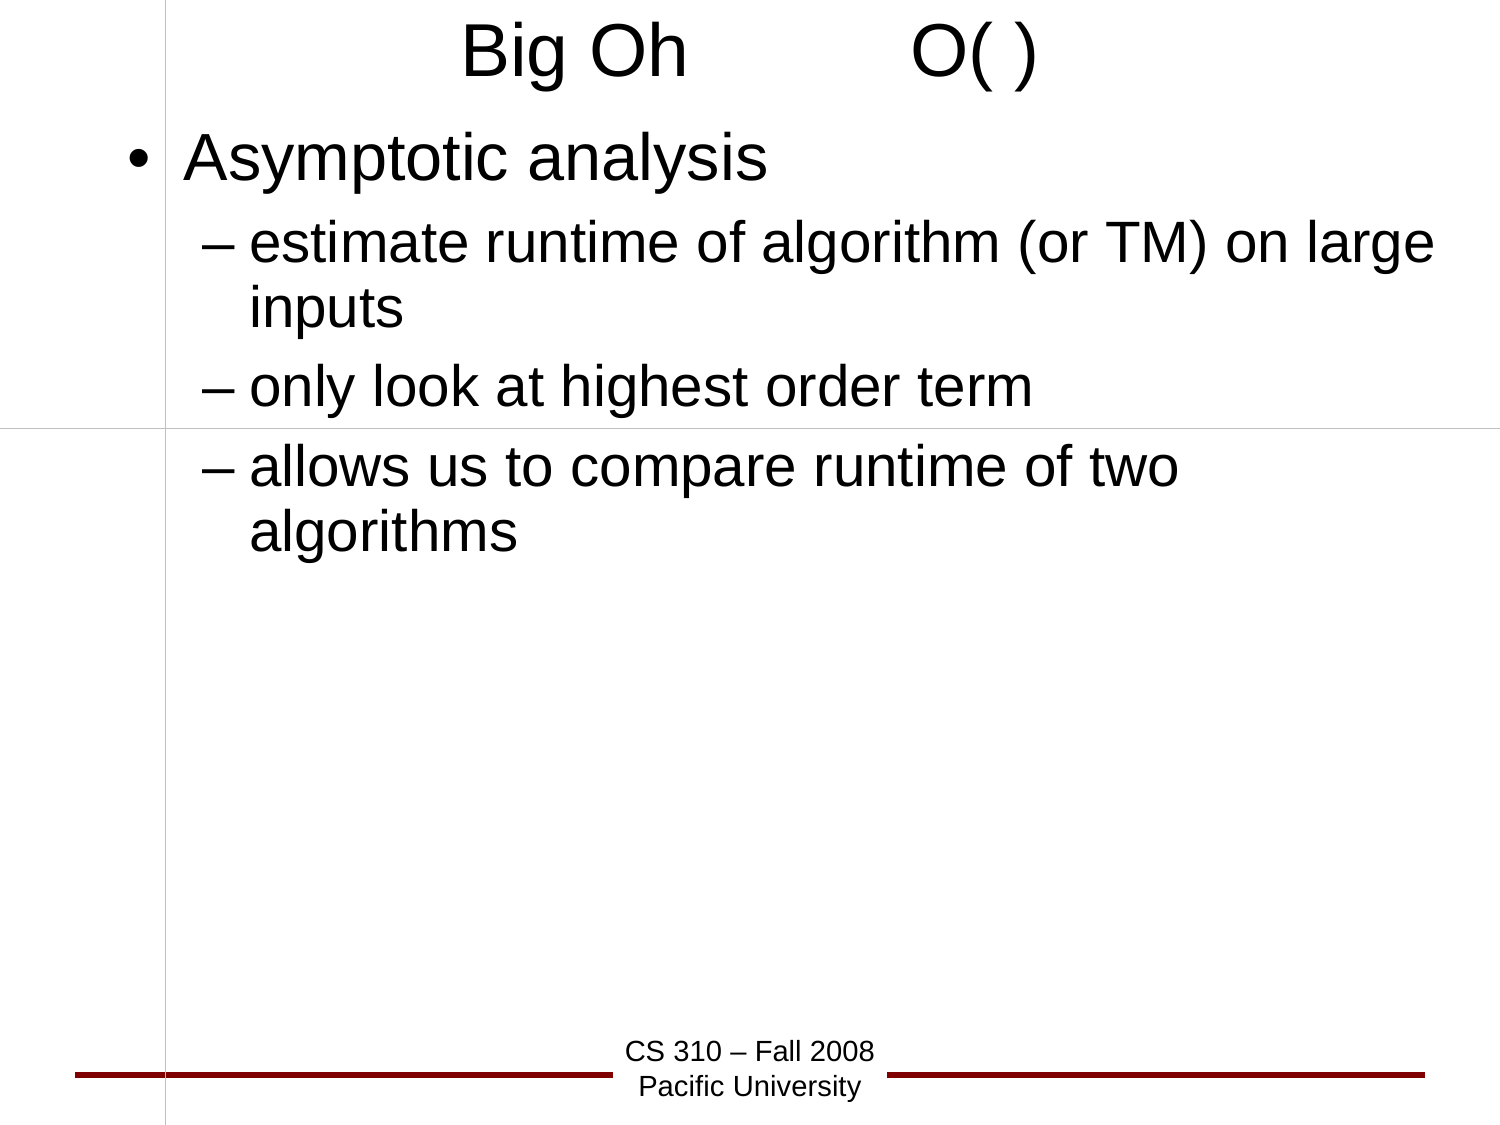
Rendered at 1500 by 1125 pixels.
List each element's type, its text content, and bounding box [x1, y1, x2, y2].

title Big Oh O( ) [112, 0, 1388, 100]
list Asymptotic analysis estimate runtime of algorithm (or TM) on large inputs only look at highest order term allows us to compare runtime of two algorithms [112, 112, 1463, 1001]
